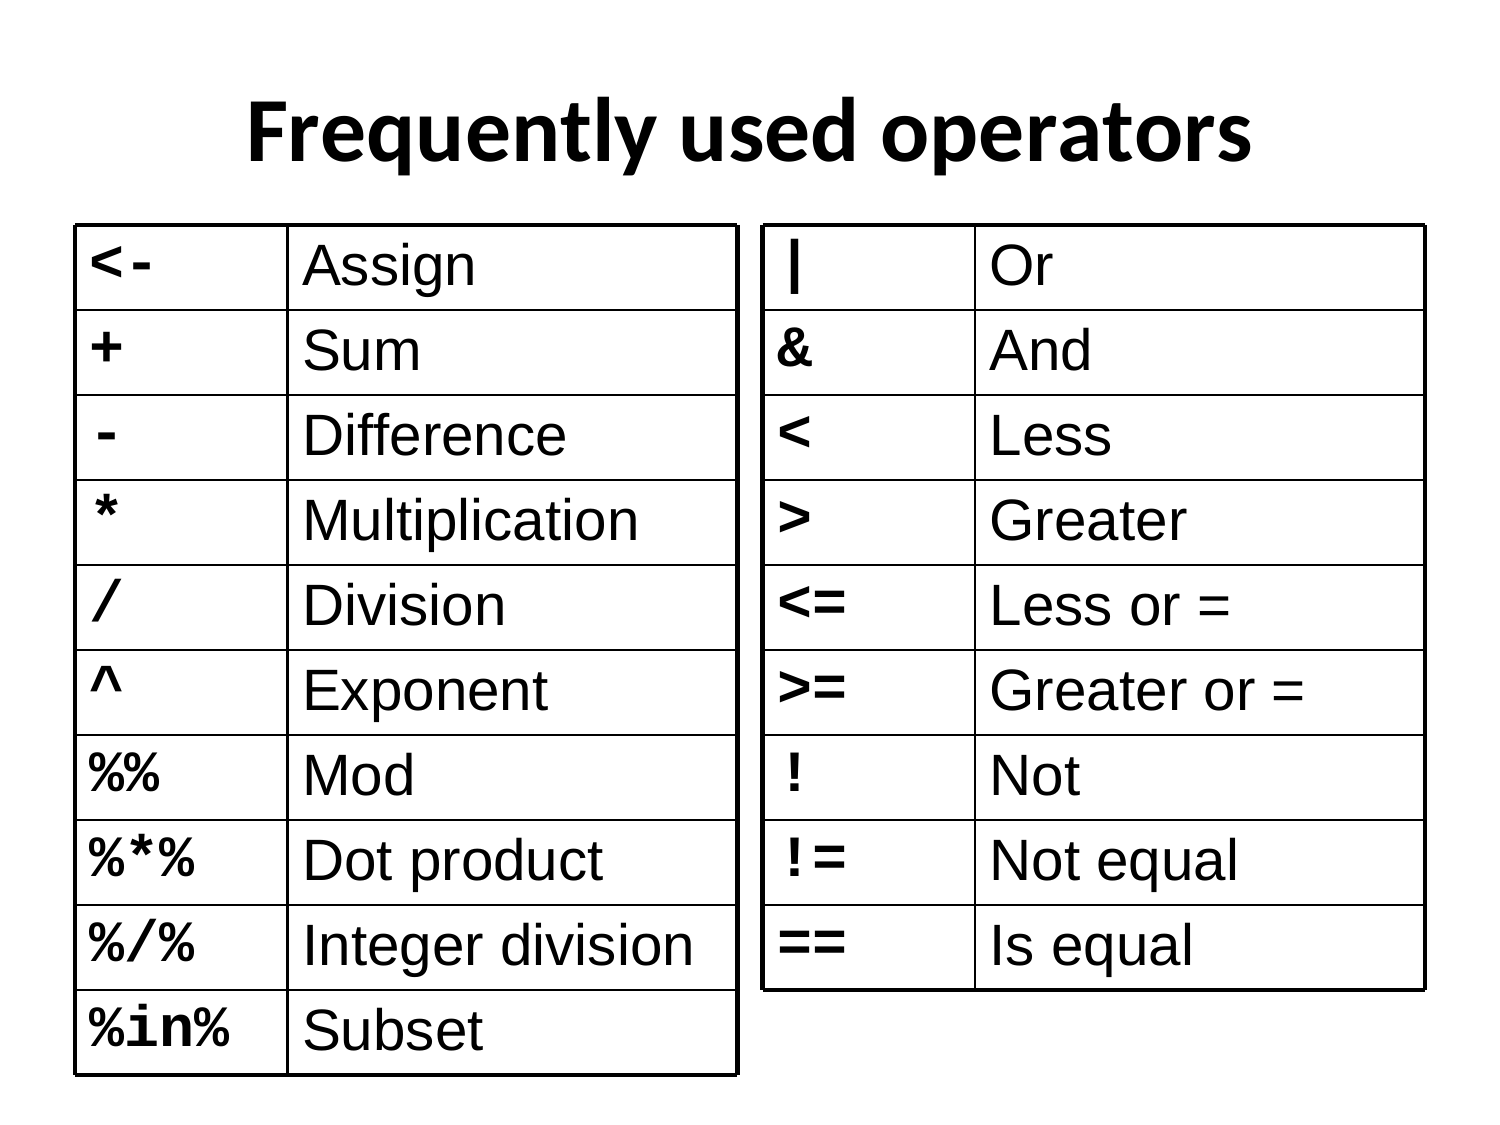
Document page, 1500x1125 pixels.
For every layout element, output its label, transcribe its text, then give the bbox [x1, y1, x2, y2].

text_box Or [976, 227, 1423, 309]
text_box %*% [77, 821, 286, 904]
text_box %in% [77, 991, 286, 1073]
text_box | [765, 227, 974, 309]
text_box Sum [289, 311, 735, 394]
text_box Difference [289, 396, 735, 479]
text_box < [765, 396, 974, 479]
text_box Integer division [289, 906, 735, 989]
text_box <= [765, 566, 974, 649]
text_box == [765, 906, 974, 988]
text_box Multiplication [289, 481, 735, 564]
text_box Is equal [976, 906, 1423, 988]
text_box Less or = [976, 566, 1423, 649]
text_box & [765, 311, 974, 394]
text_box Division [289, 566, 735, 649]
text_box <- [77, 227, 286, 309]
text_box And [976, 311, 1423, 394]
text_box %/% [77, 906, 286, 989]
text_box >= [765, 651, 974, 734]
text_box > [765, 481, 974, 564]
text_box Greater [976, 481, 1423, 564]
title Frequently used operators [75, 45, 1426, 233]
text_box ^ [77, 651, 286, 734]
text_box - [77, 396, 286, 479]
text_box Subset [289, 991, 735, 1073]
text_box %% [77, 736, 286, 819]
text_box * [77, 481, 286, 564]
text_box Not equal [976, 821, 1423, 904]
text_box Assign [289, 227, 735, 309]
text_box Mod [289, 736, 735, 819]
text_box / [77, 566, 286, 649]
text_box != [765, 821, 974, 904]
text_box Not [976, 736, 1423, 819]
text_box Less [976, 396, 1423, 479]
text_box Dot product [289, 821, 735, 904]
text_box ! [765, 736, 974, 819]
text_box Greater or = [976, 651, 1423, 734]
text_box + [77, 311, 286, 394]
text_box Exponent [289, 651, 735, 734]
